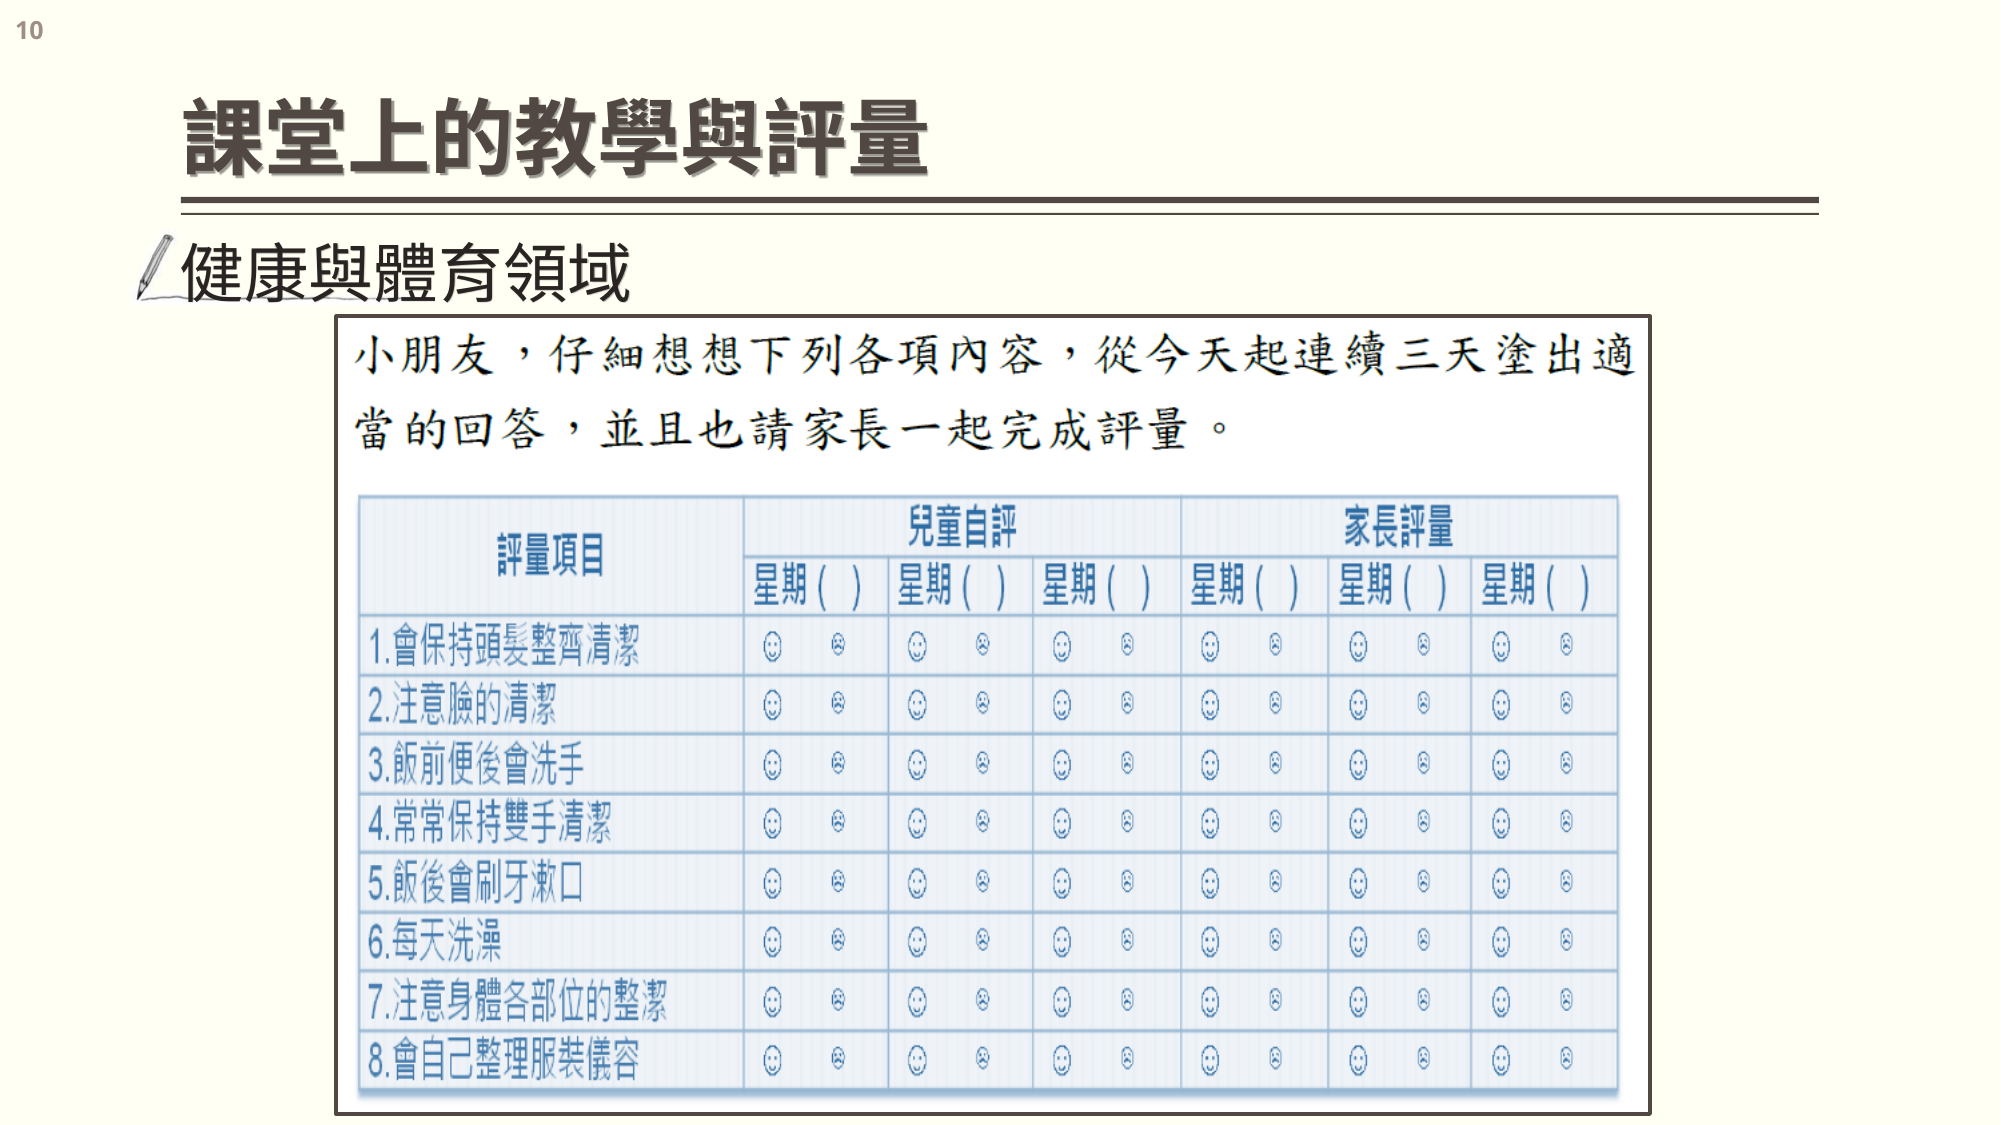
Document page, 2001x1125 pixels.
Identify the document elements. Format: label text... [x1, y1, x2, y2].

picture [122, 229, 179, 305]
slide_number <編號> [0, 1, 59, 61]
list 健康與體育領域 [179, 225, 1728, 319]
title 課堂上的教學與評量 [181, 12, 1819, 193]
picture [338, 318, 1648, 1112]
